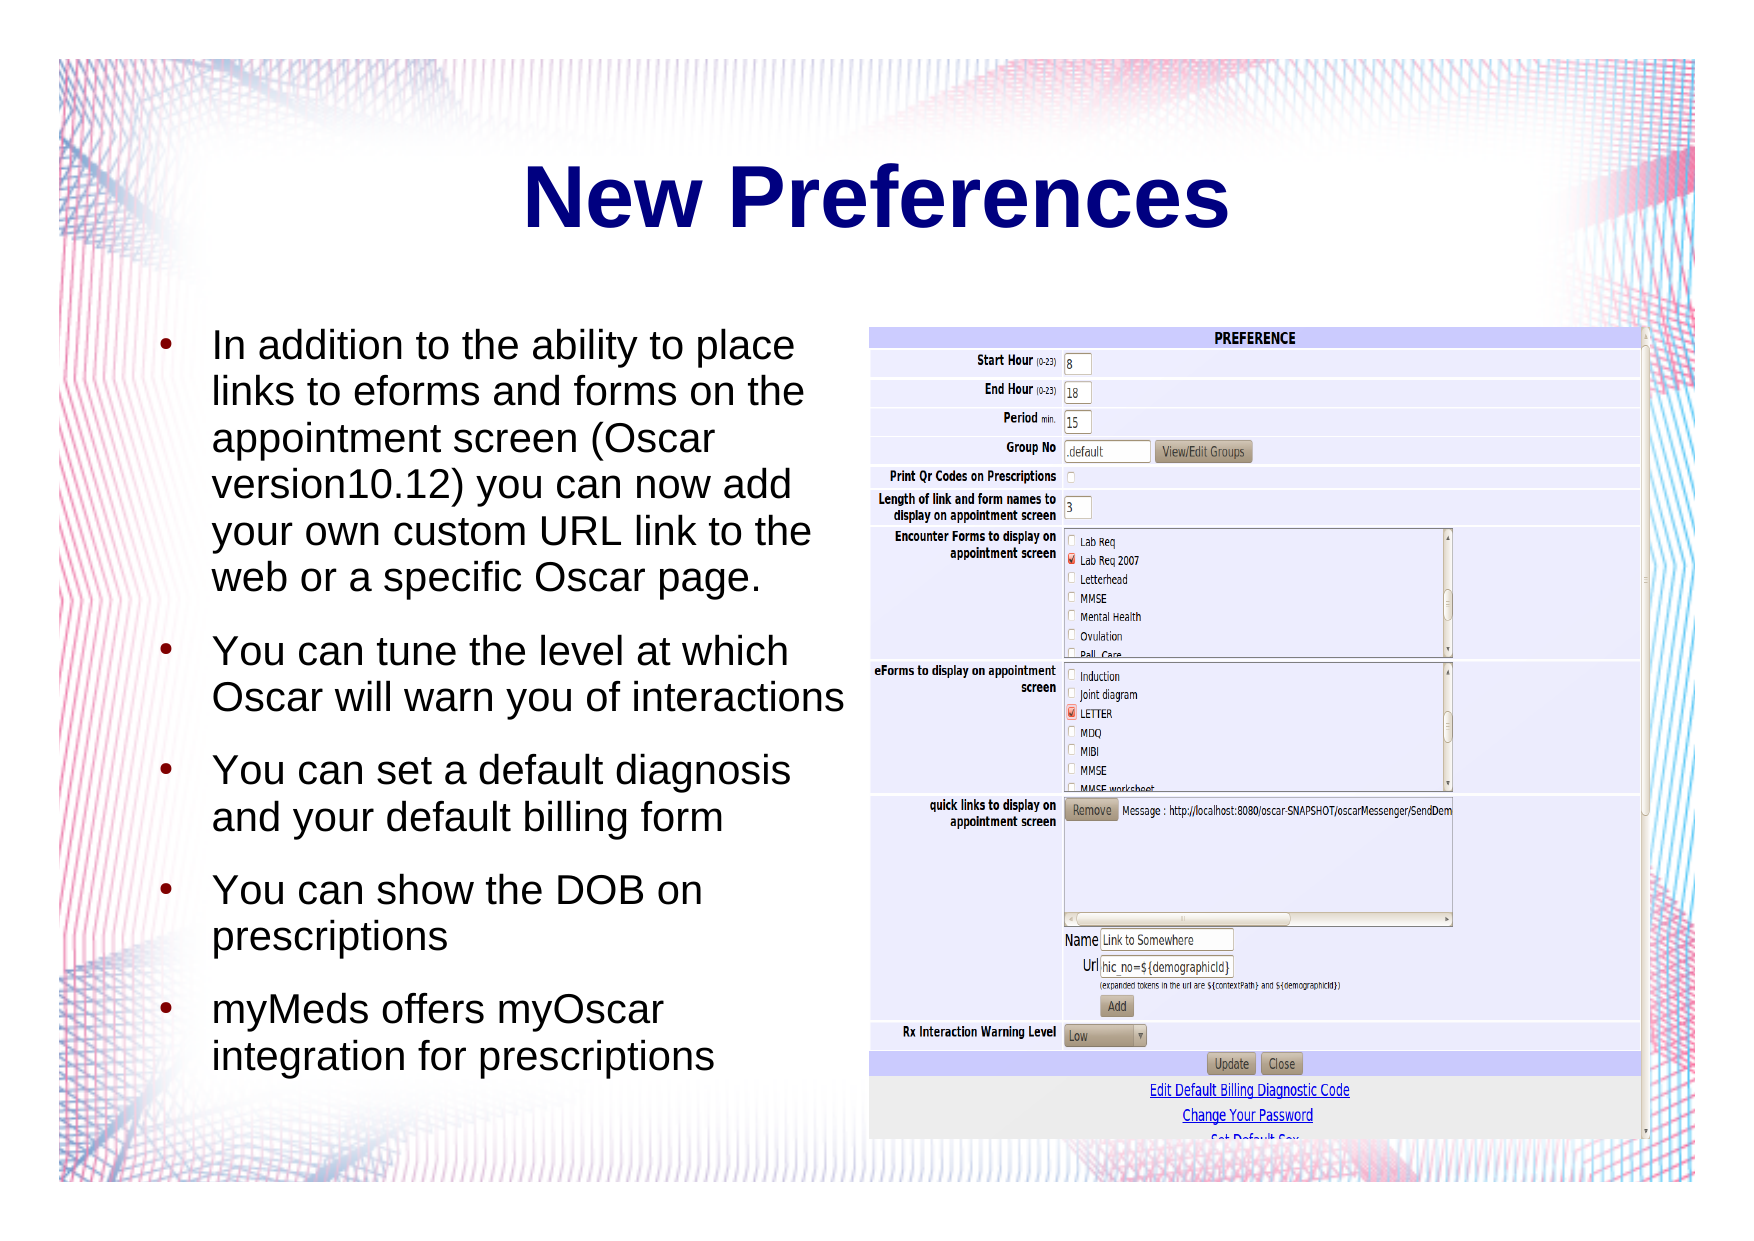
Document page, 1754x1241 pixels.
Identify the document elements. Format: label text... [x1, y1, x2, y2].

list In addition to the ability to place links to eforms and forms on the appointment screen (Oscar version10.12) you can now add your own custom URL link to the web or a specific Oscar page. You can tune the level at which Oscar will warn you of interactions You can set a default diagnosis and your default billing form You can show the DOB on prescriptions myMeds offers myOscar integration for prescriptions [140, 321, 860, 1084]
title New Preferences [140, 103, 1614, 292]
picture [59, 59, 1695, 1182]
